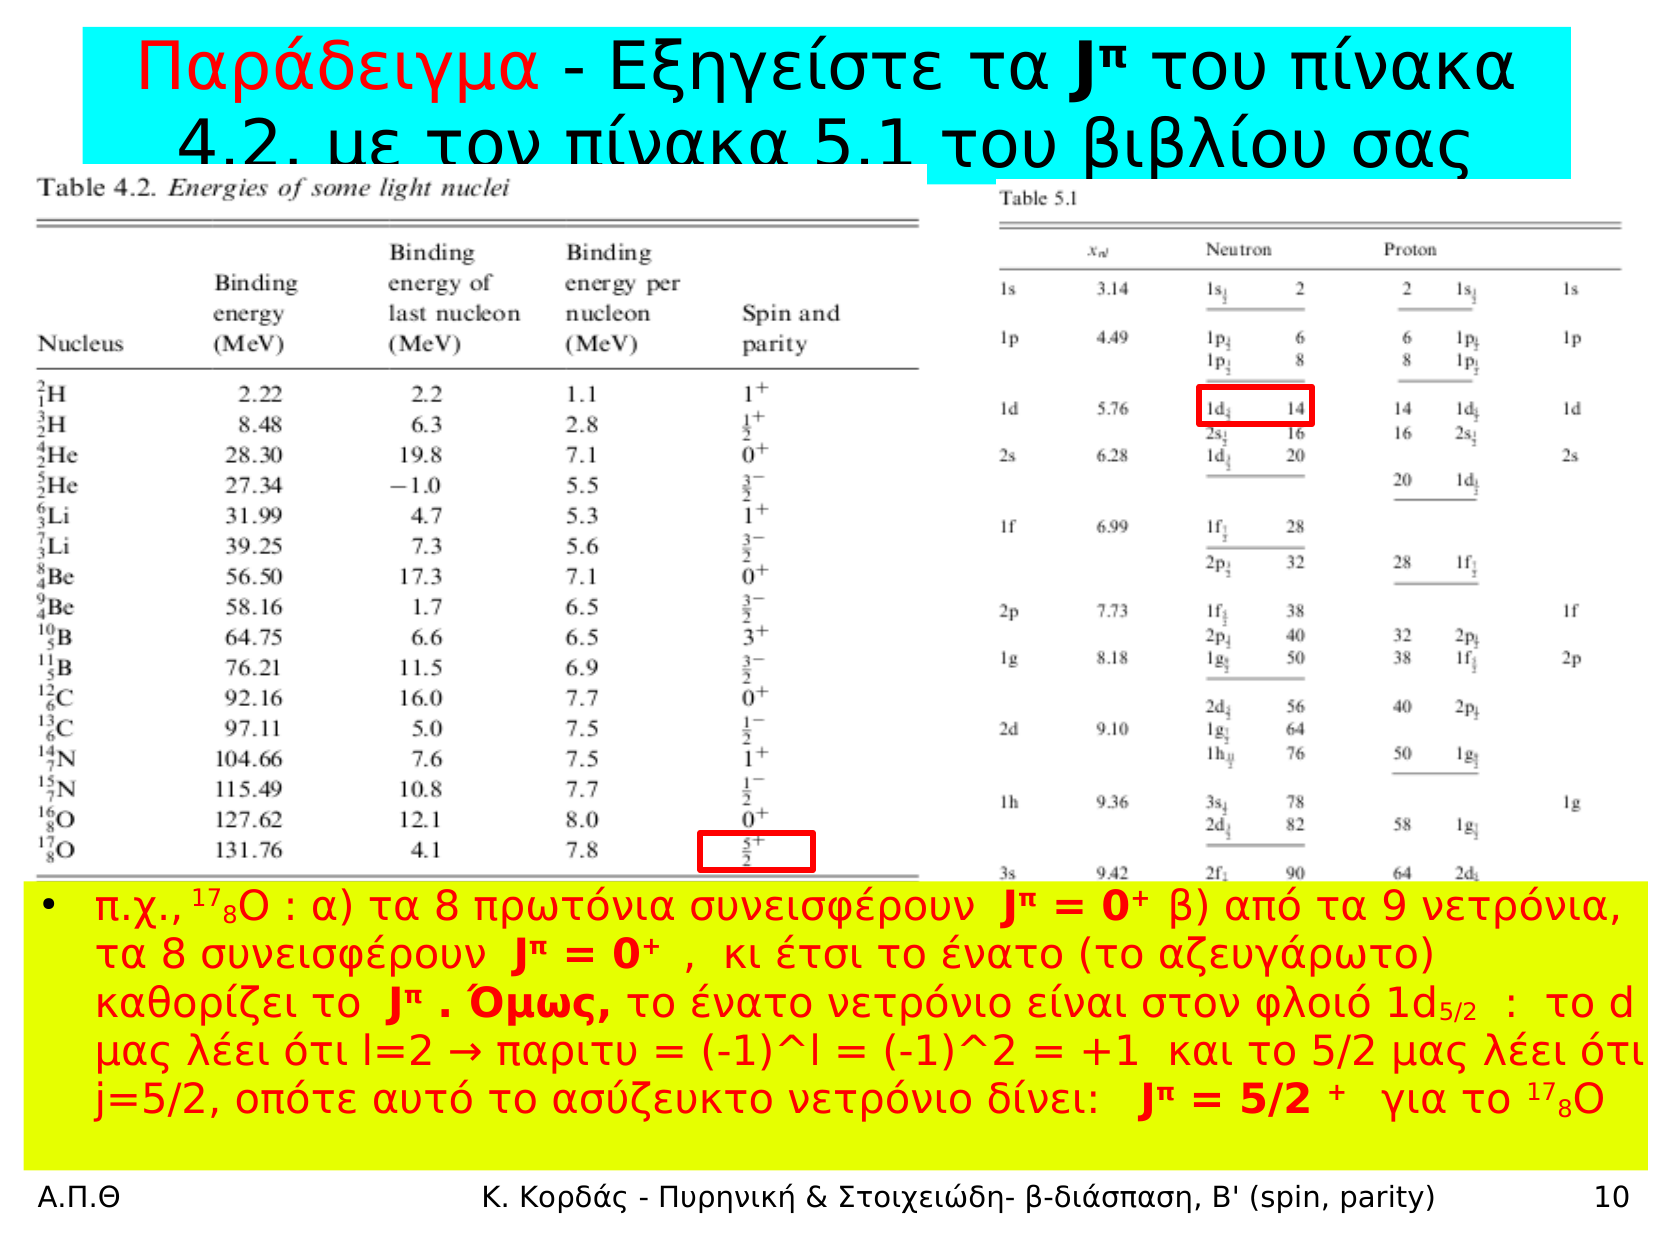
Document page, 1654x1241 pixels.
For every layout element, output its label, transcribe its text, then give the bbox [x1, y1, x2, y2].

text_box π.χ., 178Ο : α) τα 8 πρωτόνια συνεισφέρουν Jπ = 0+ β) από τα 9 νετρόνια, τα 8 συνεισφέρουν Jπ = 0+ , κι έτσι το ένατο (το αζευγάρωτο) καθορίζει το Jπ . Όμως, το ένατο νετρόνιο είναι στον φλοιό 1d5/2 : το d μας λέει ότι l=2 → παριτυ = (-1)^l = (-1)^2 = +1 και το 5/2 μας λέει ότι j=5/2, οπότε αυτό το ασύζευκτο νετρόνιο δίνει: Jπ = 5/2 + για το 178Ο [23, 881, 1648, 1171]
picture [24, 164, 927, 881]
picture [996, 179, 1630, 881]
title Παράδειγμα - Εξηγείστε τα Jπ του πίνακα 4.2, με τον πίνακα 5.1 του βιβλίου σας [82, 26, 1571, 185]
